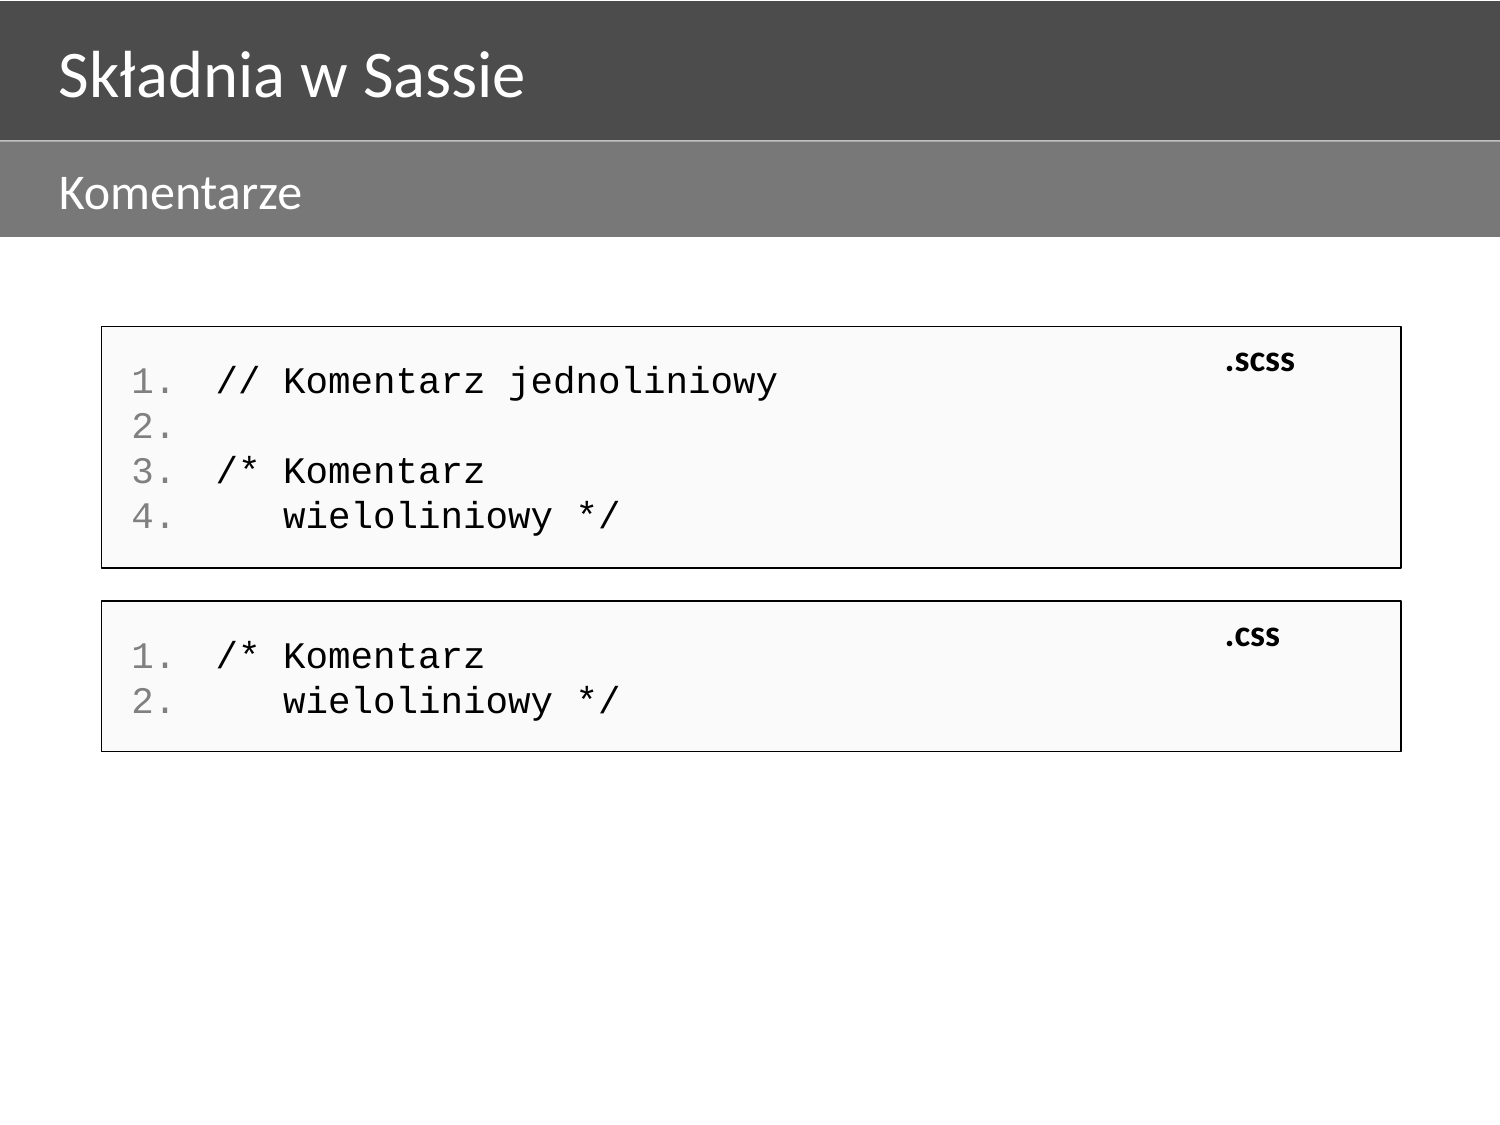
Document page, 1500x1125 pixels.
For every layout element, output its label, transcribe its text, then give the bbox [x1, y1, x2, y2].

text_box Komentarze [0, 141, 1500, 237]
text_box /* Komentarz wieloliniowy */ [101, 601, 1401, 752]
text_box Składnia w Sassie [0, 1, 1500, 140]
text_box .scss [1209, 326, 1399, 388]
text_box .css [1209, 601, 1399, 662]
text_box // Komentarz jednoliniowy /* Komentarz wieloliniowy */ [101, 326, 1401, 568]
